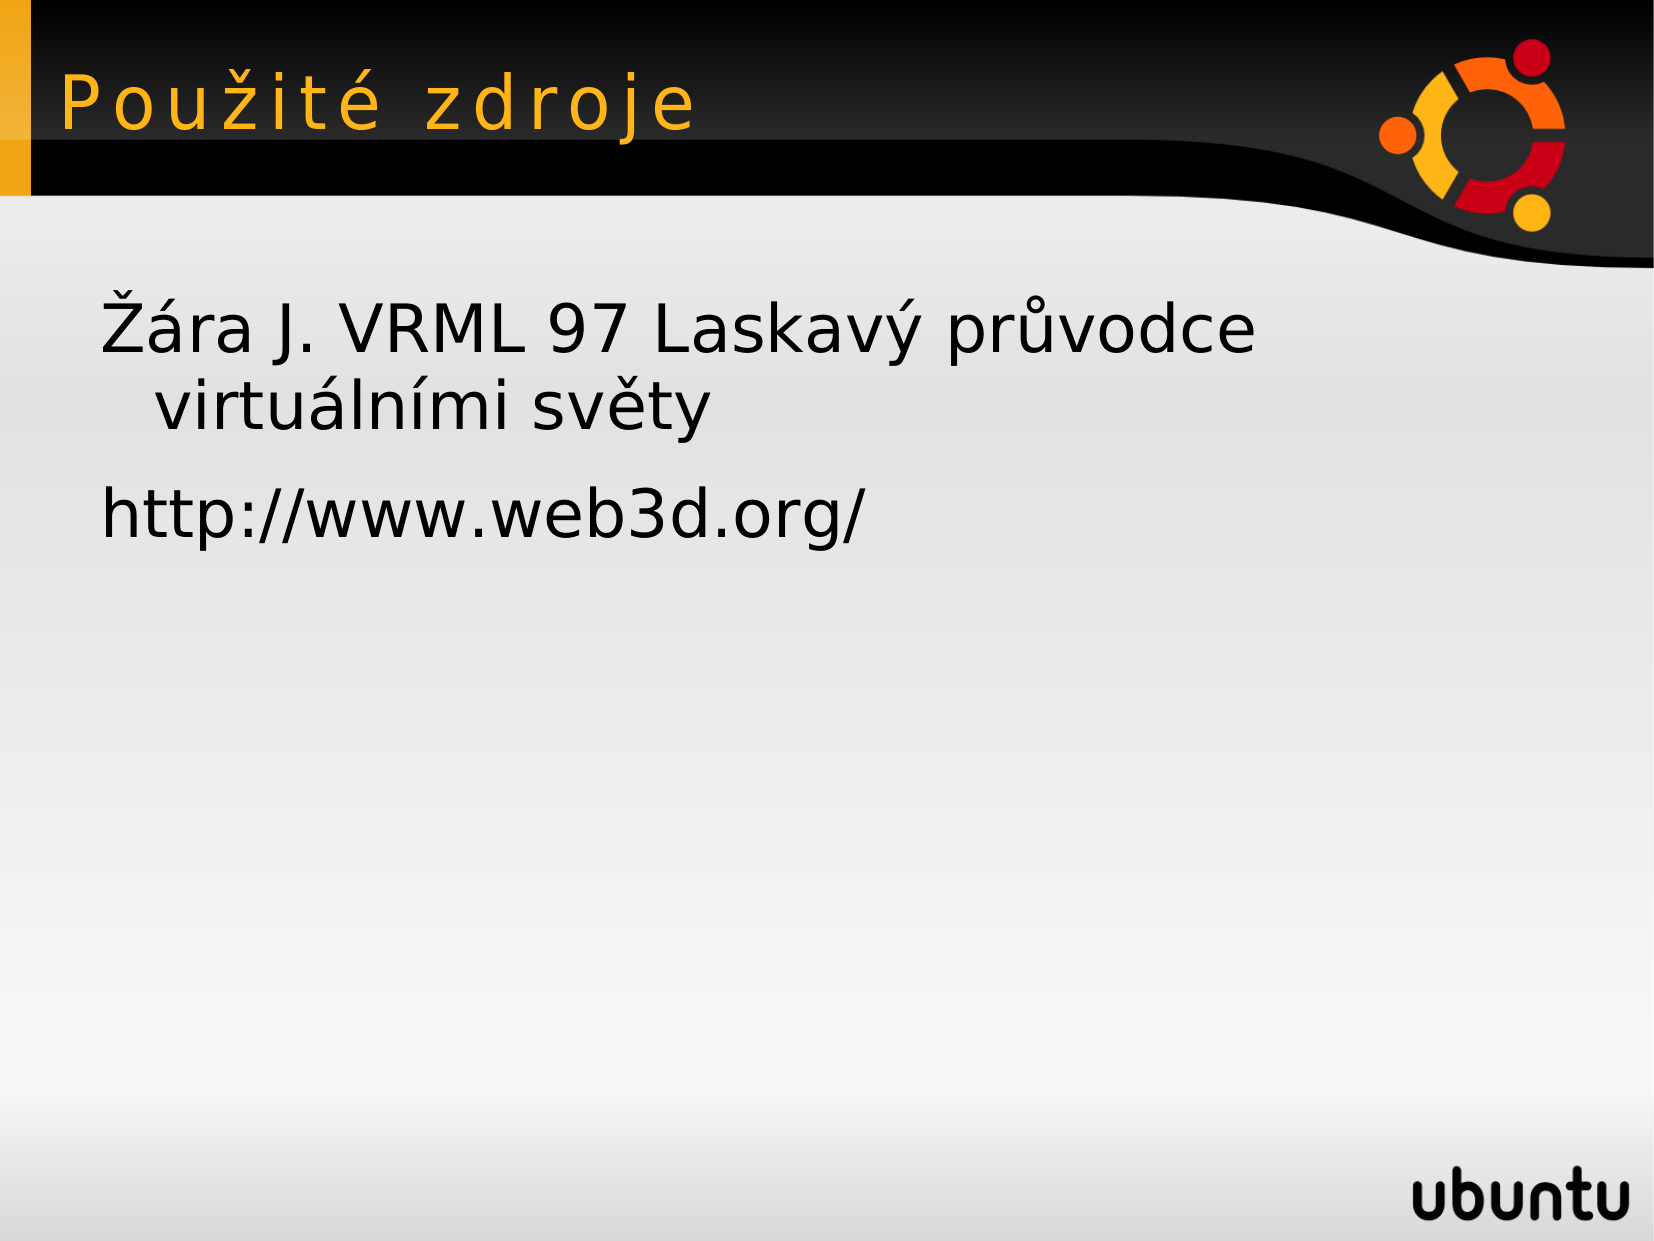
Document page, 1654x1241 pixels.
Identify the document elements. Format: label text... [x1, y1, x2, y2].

picture [0, 0, 1654, 1241]
list Žára J. VRML 97 Laskavý průvodce virtuálními světy http://www.web3d.org/ [82, 290, 1571, 1109]
title Použité zdroje [59, 29, 1270, 178]
